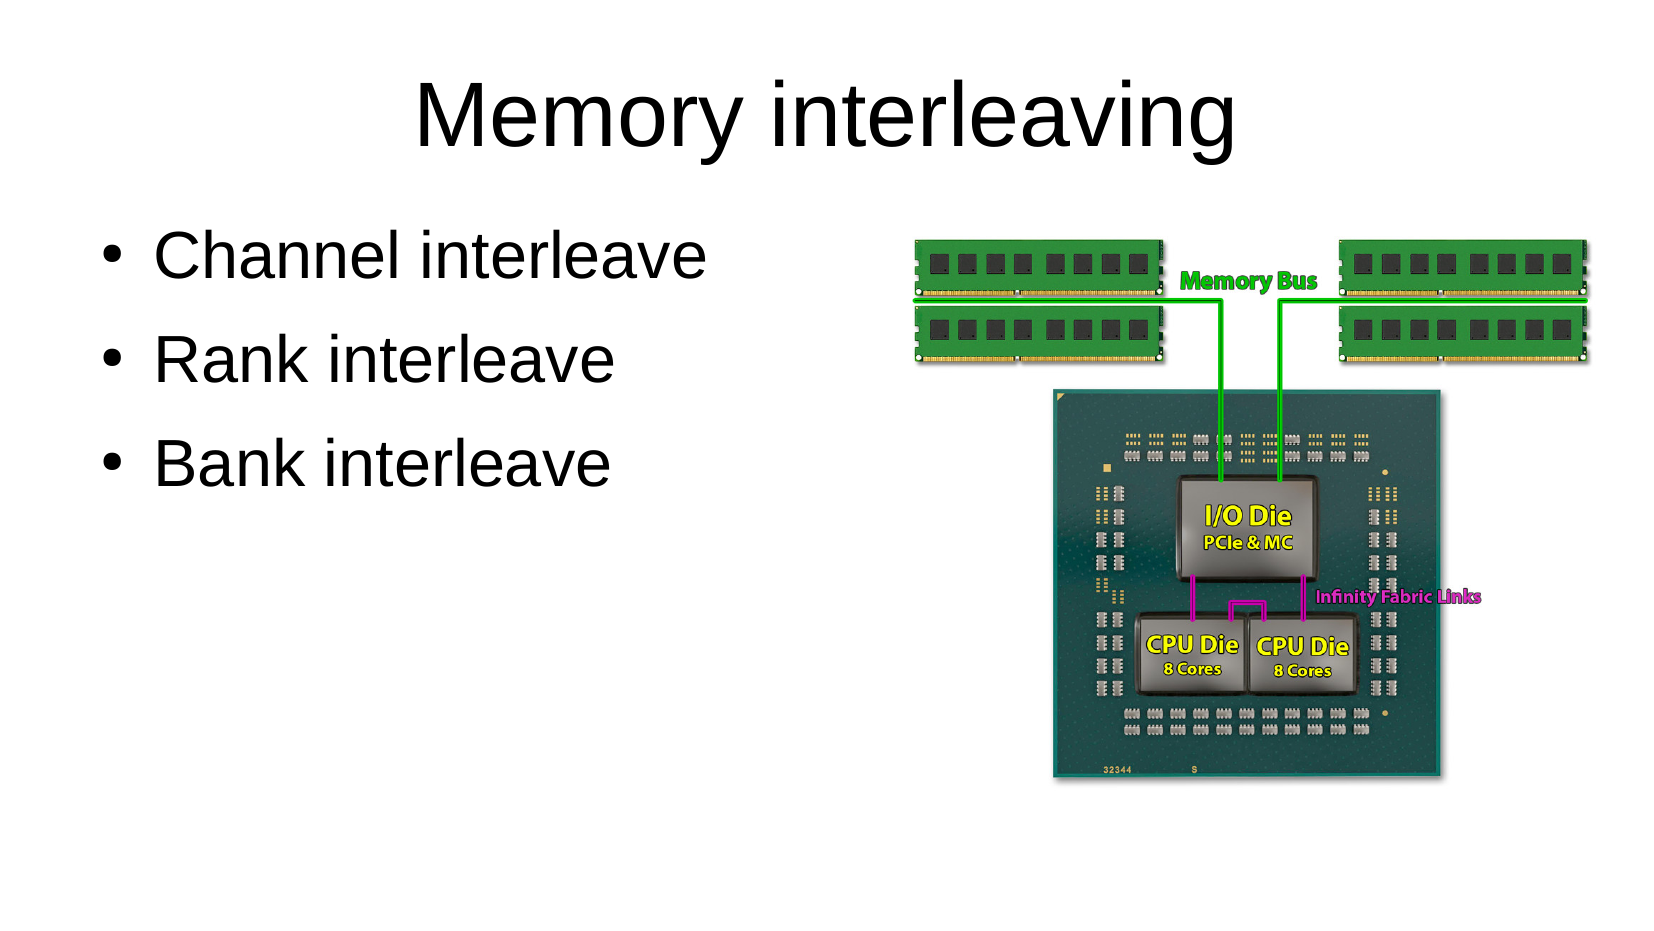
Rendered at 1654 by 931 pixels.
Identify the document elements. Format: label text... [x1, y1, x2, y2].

list Channel interleave Rank interleave Bank interleave [82, 217, 1571, 758]
title Memory interleaving [82, 37, 1571, 193]
picture [900, 224, 1600, 796]
